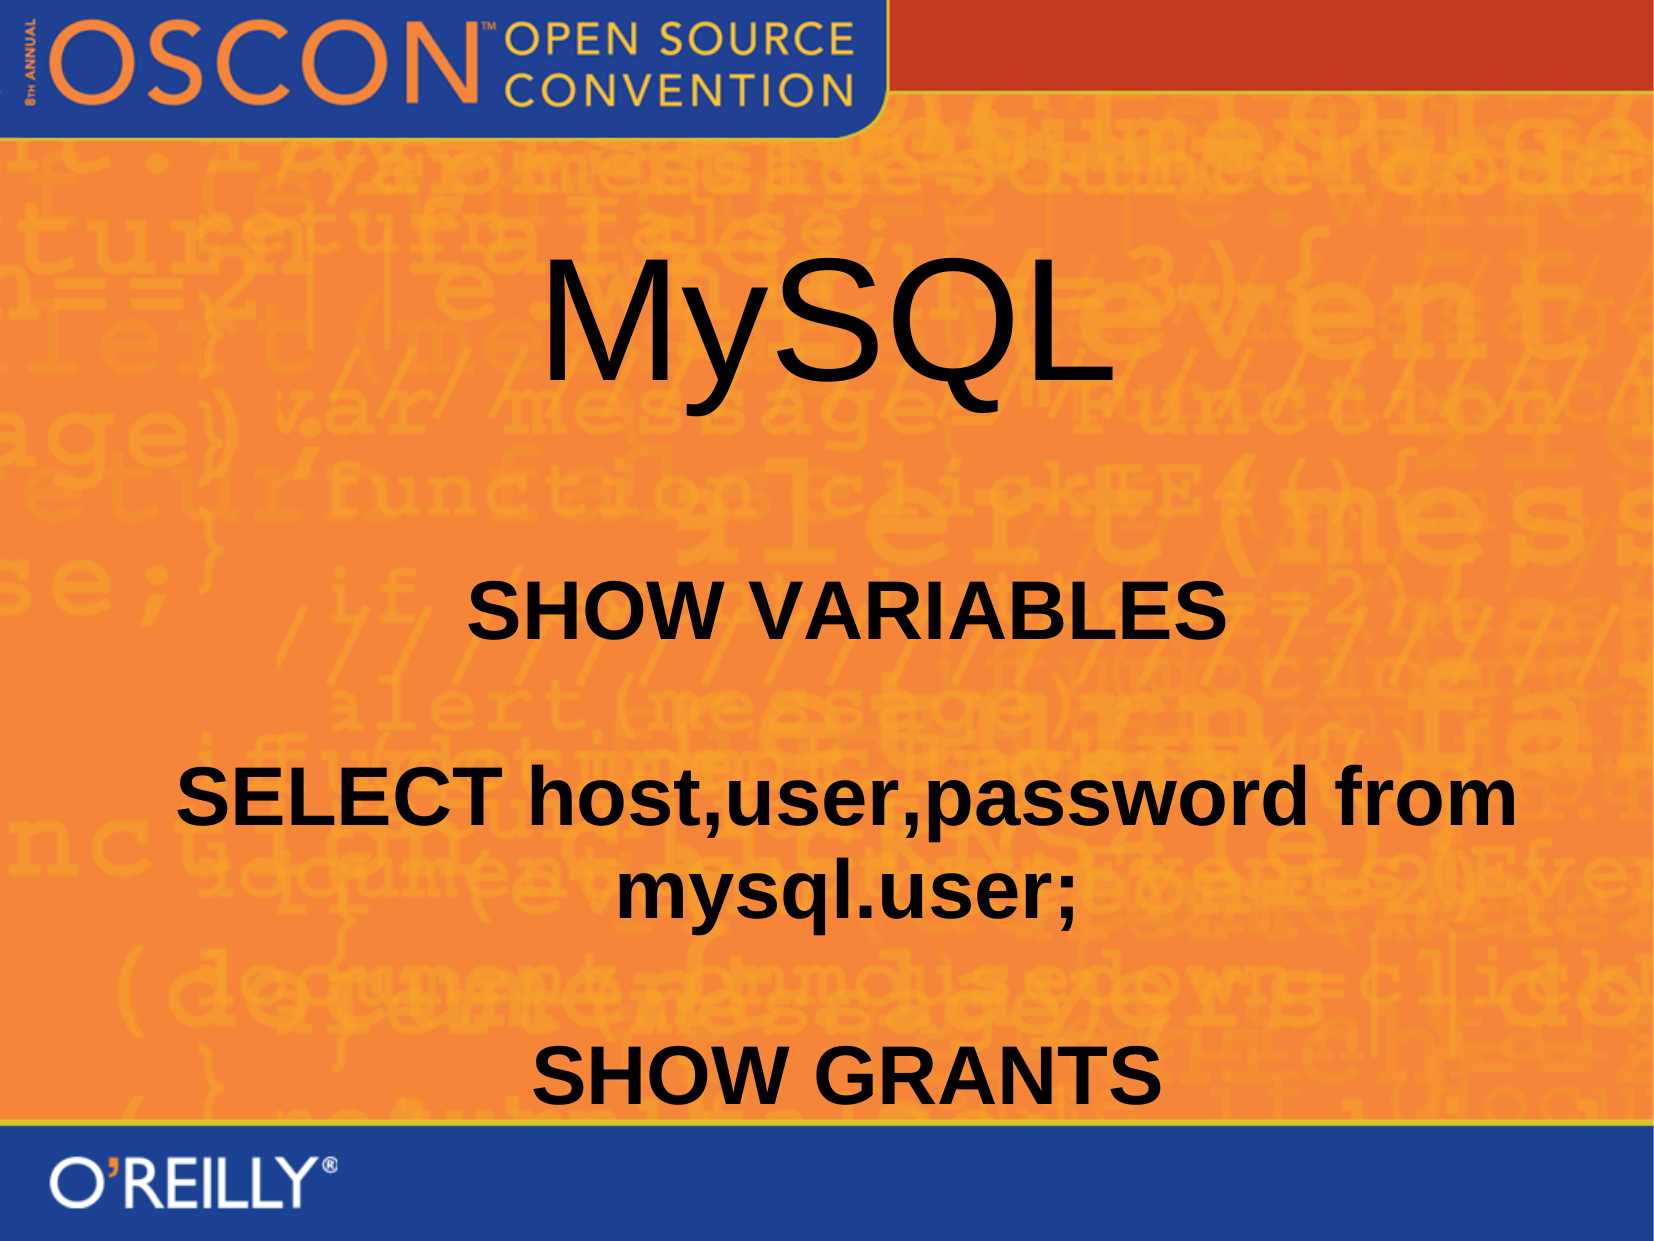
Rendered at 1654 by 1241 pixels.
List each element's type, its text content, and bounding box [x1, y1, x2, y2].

picture [0, 0, 1654, 1241]
list SHOW VARIABLES SELECT host,user,password from mysql.user; SHOW GRANTS [112, 563, 1576, 1241]
title MySQL [121, 206, 1534, 417]
